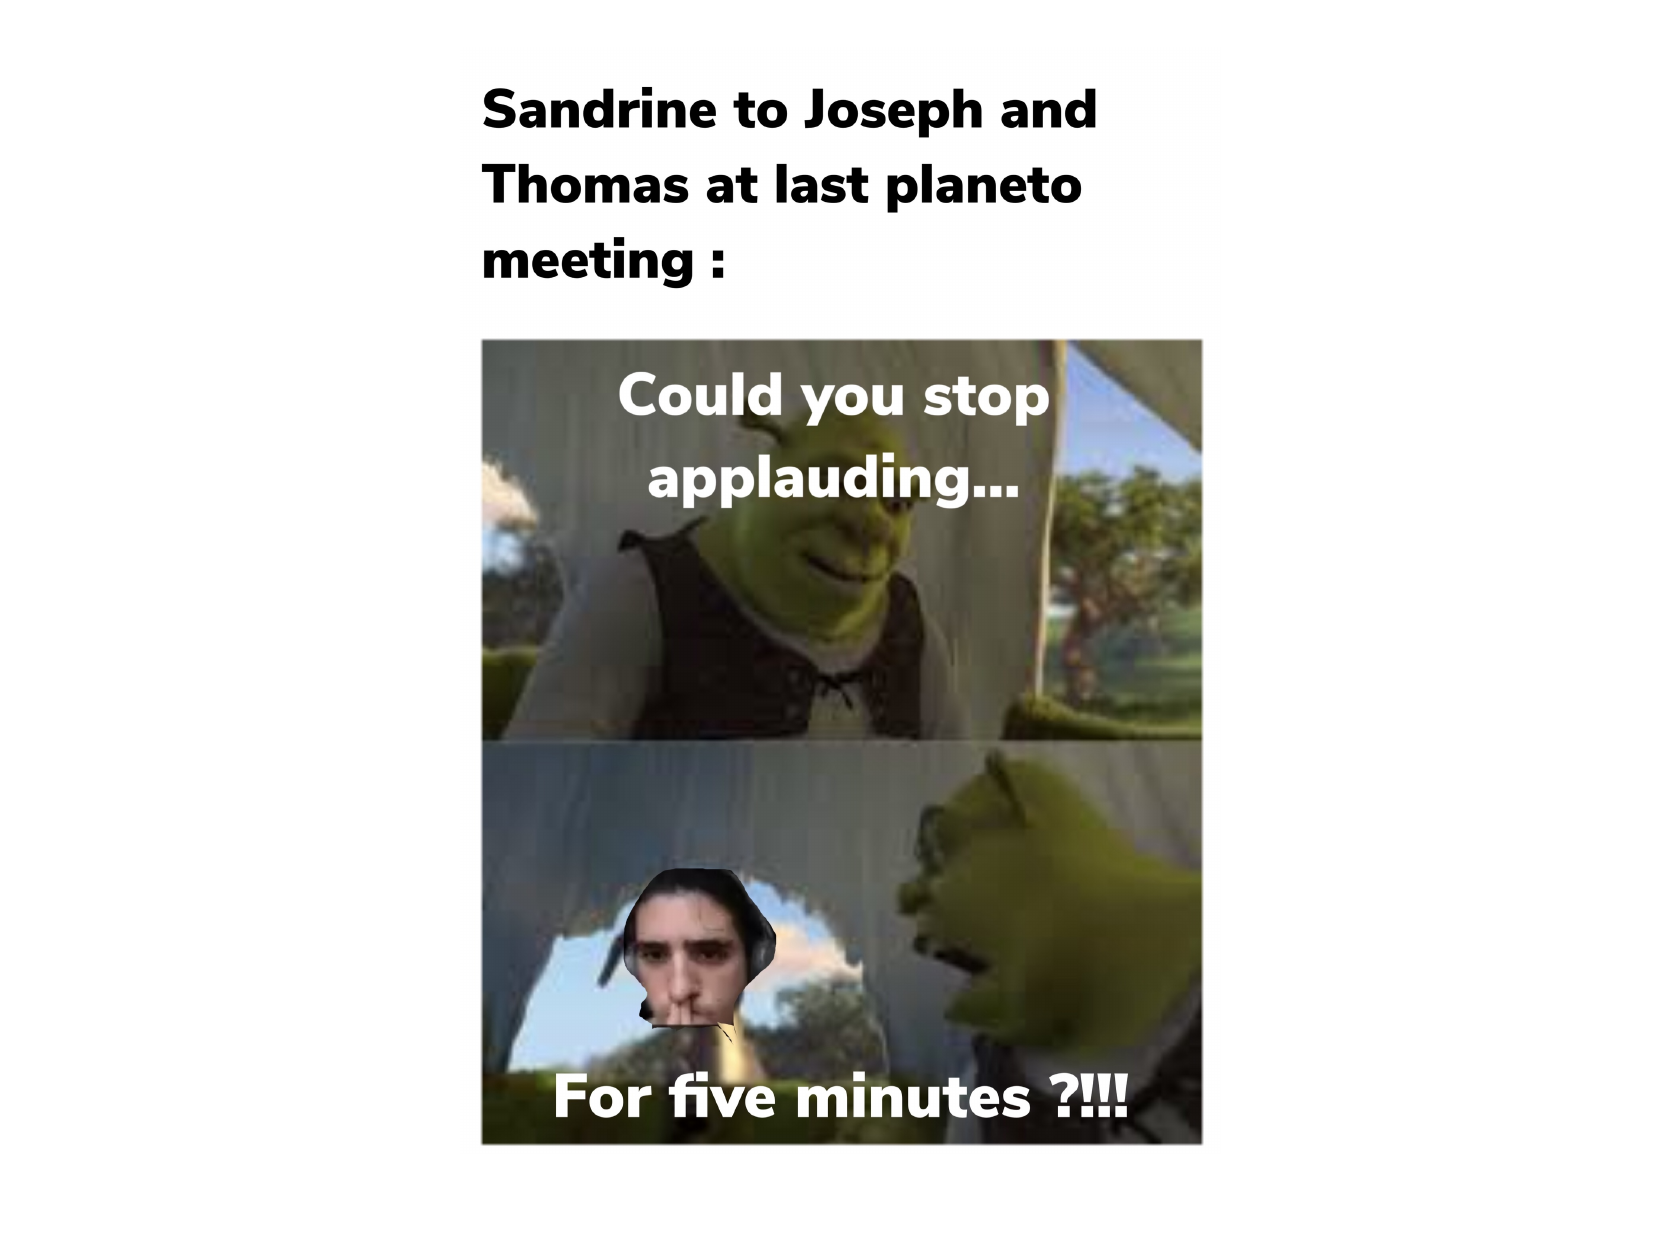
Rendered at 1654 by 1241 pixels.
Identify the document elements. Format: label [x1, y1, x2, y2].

picture [460, 47, 1221, 1155]
